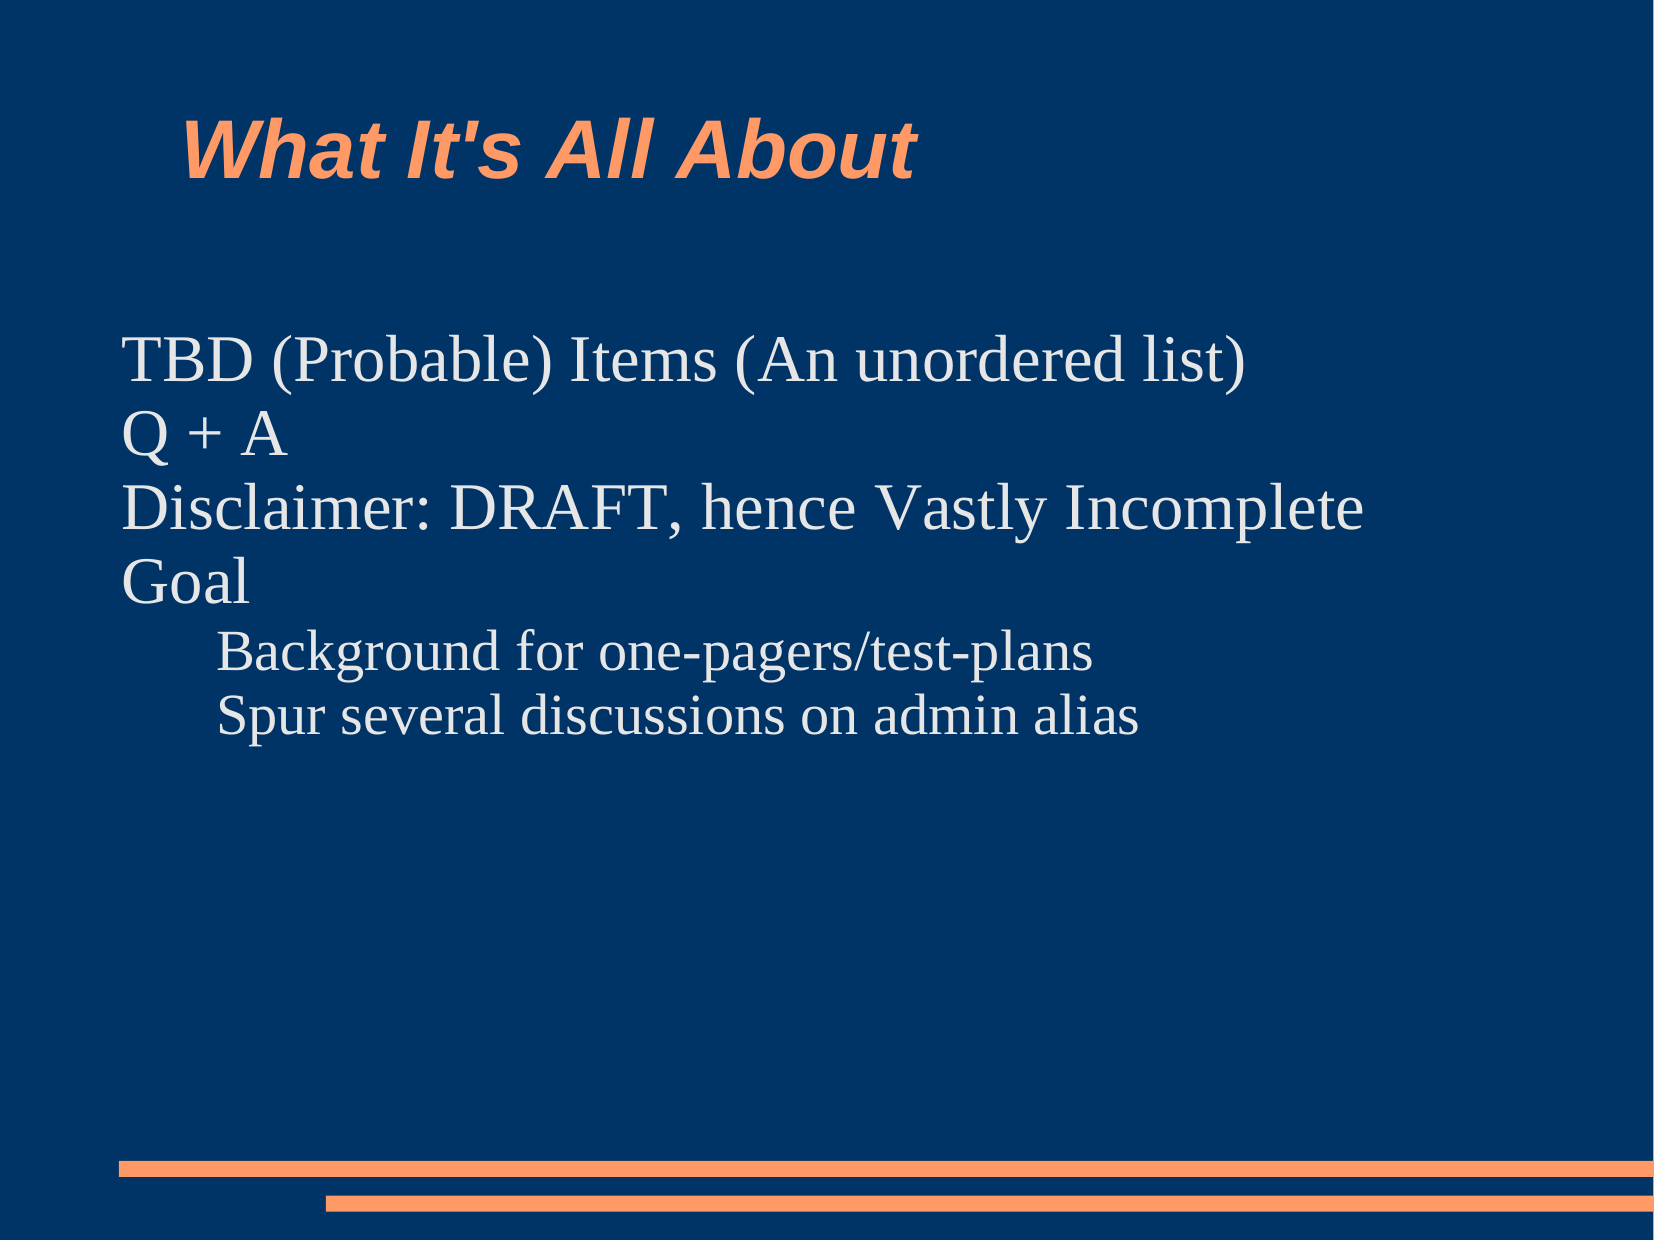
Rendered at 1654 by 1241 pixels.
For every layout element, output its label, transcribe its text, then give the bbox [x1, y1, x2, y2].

title What It's All About [121, 46, 1534, 254]
list TBD (Probable) Items (An unordered list) Q + A Disclaimer: DRAFT, hence Vastly Incomplete Goal Background for one-pagers/test-plans Spur several discussions on admin alias [121, 322, 1561, 1133]
